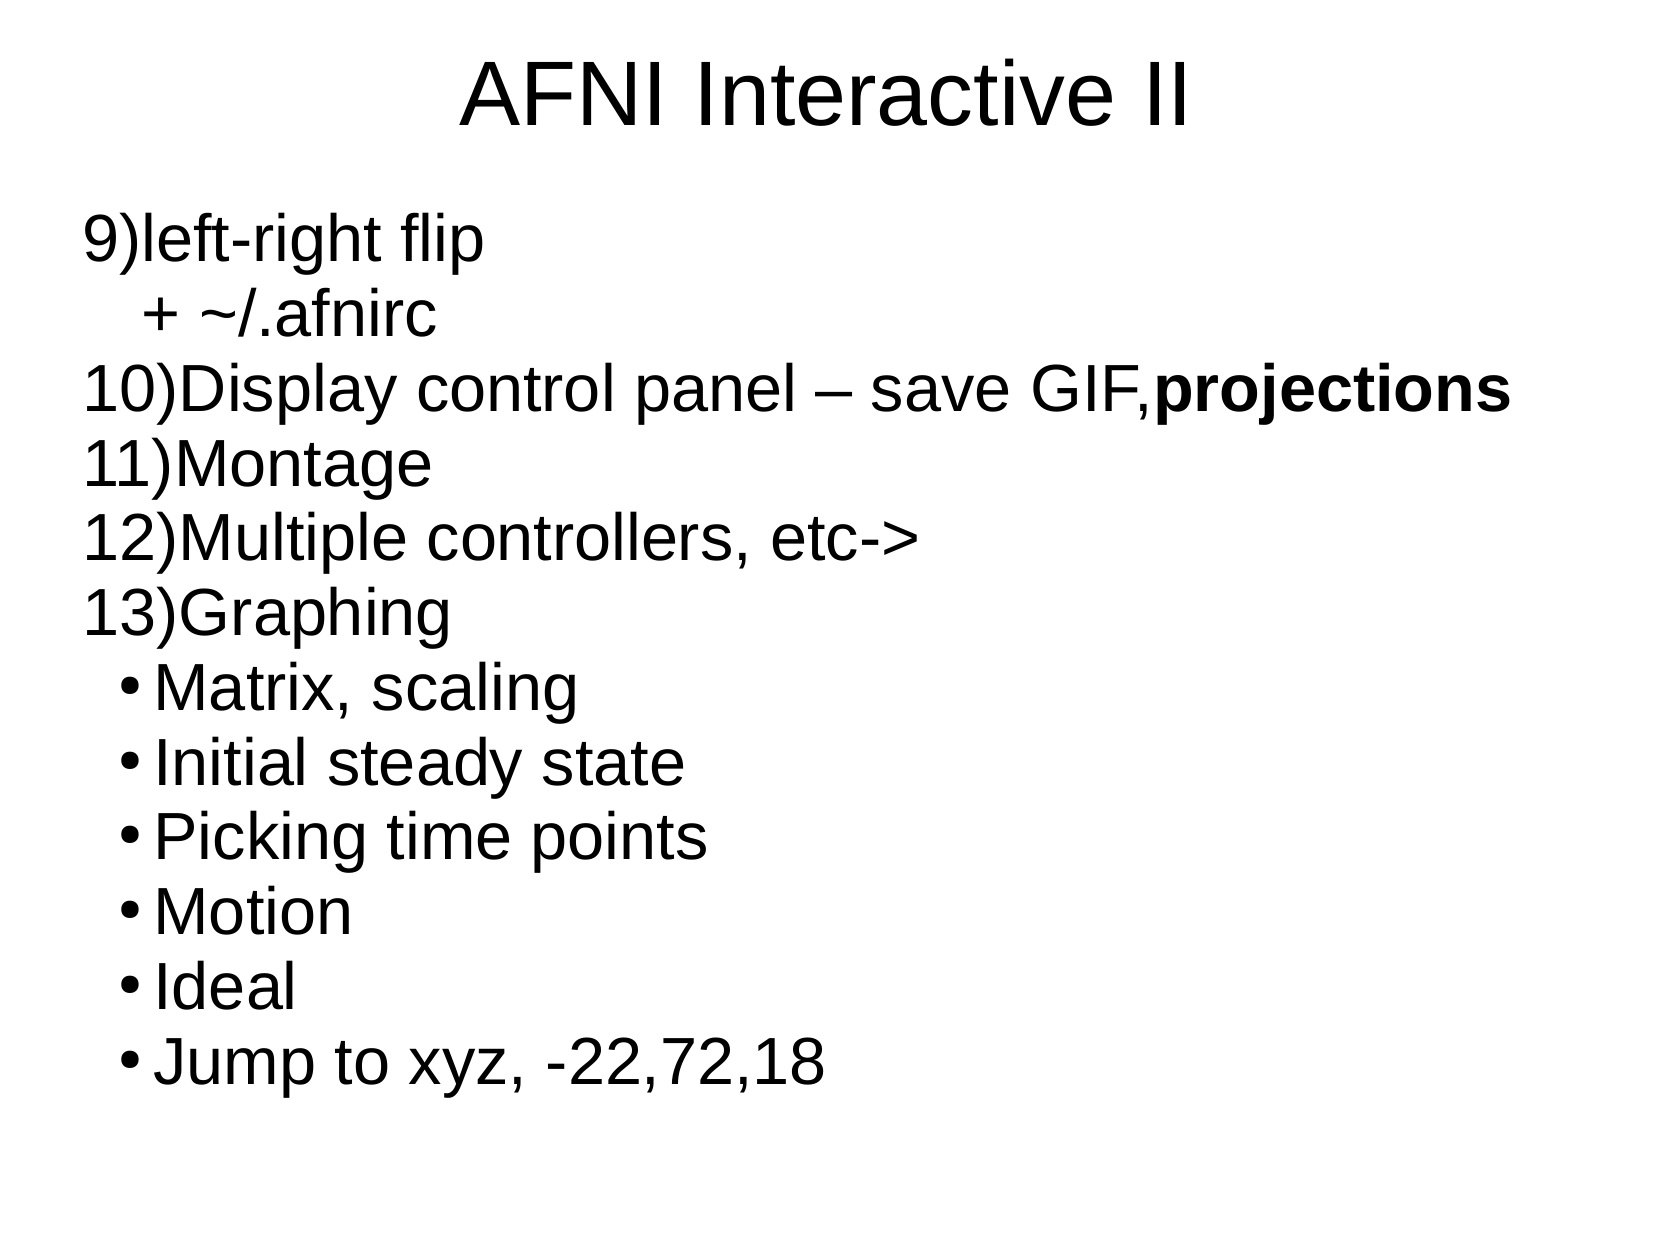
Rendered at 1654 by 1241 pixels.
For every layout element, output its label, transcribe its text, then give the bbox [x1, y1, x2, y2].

title AFNI Interactive II [82, 0, 1571, 198]
subtitle left-right flip + ~/.afnirc Display control panel – save GIF,projections Montage Multiple controllers, etc-> Graphing Matrix, scaling Initial steady state Picking time points Motion Ideal Jump to xyz, -22,72,18 [82, 201, 1571, 1099]
